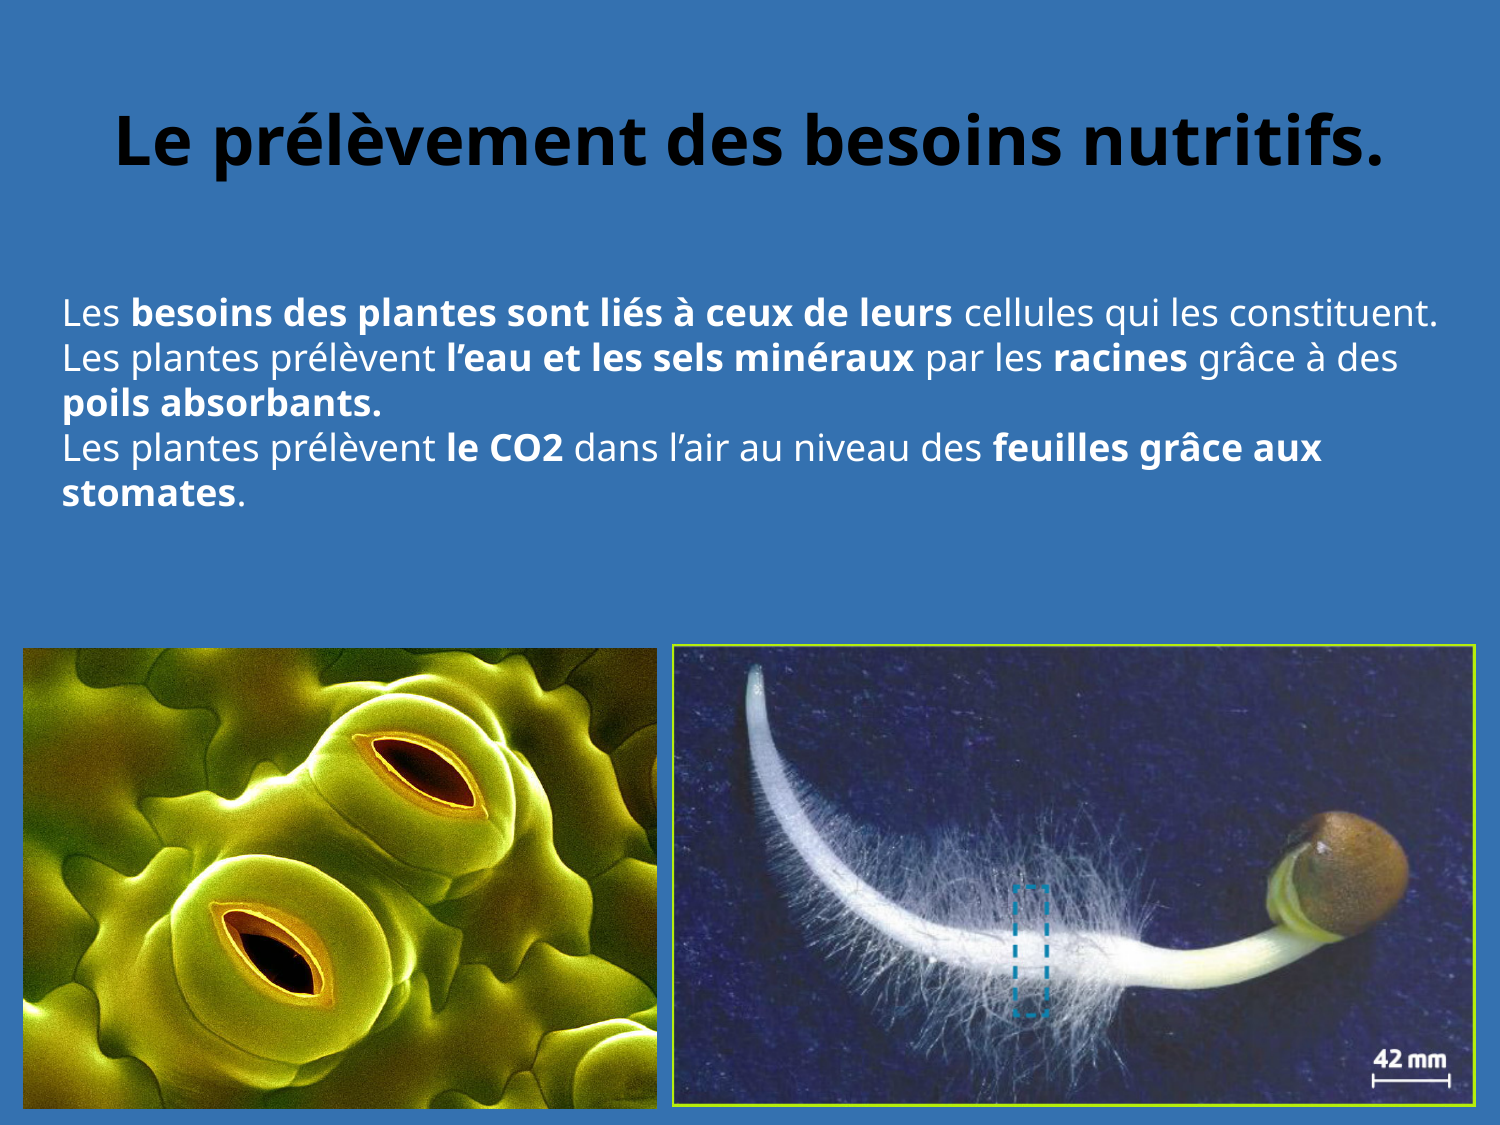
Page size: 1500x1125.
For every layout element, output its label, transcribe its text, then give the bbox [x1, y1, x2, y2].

picture [23, 648, 657, 1109]
text_box Le prélèvement des besoins nutritifs. [74, 45, 1425, 233]
picture [672, 644, 1476, 1107]
text_box Les besoins des plantes sont liés à ceux de leurs cellules qui les constituent. Les plantes prélèvent l’eau et les sels minéraux par les racines grâce à des poils absorbants. Les plantes prélèvent le CO2 dans l’air au niveau des feuilles grâce aux stomates. [46, 281, 1465, 566]
